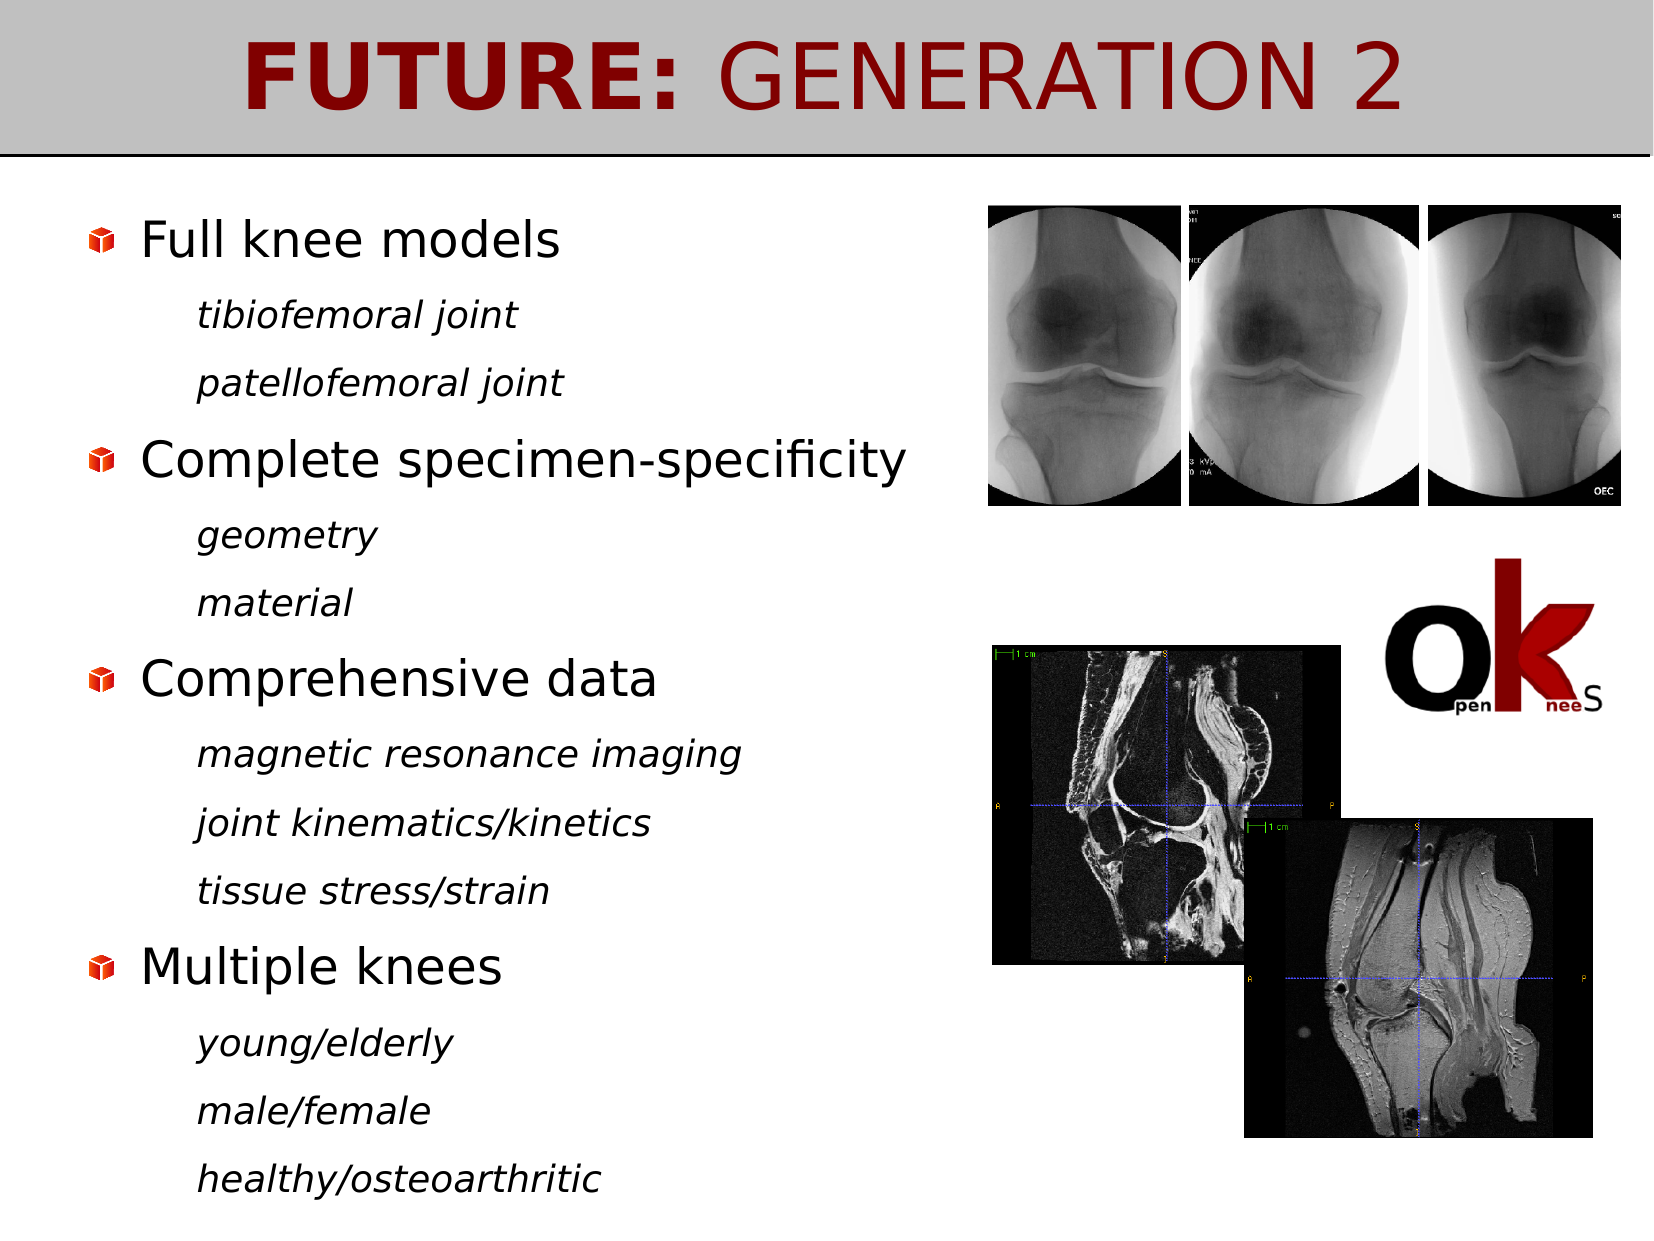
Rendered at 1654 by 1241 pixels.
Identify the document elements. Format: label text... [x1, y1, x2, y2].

text_box FUTURE: GENERATION 2 [0, 24, 1651, 132]
picture [1189, 205, 1419, 506]
picture [1428, 205, 1621, 506]
picture [1379, 550, 1611, 722]
text_box Full knee models tibiofemoral joint patellofemoral joint Complete specimen-specificity geometry material Comprehensive data magnetic resonance imaging joint kinematics/kinetics tissue stress/strain Multiple knees young/elderly male/female healthy/osteoarthritic [73, 203, 972, 1215]
text_box [0, 0, 1654, 156]
picture [992, 645, 1593, 1138]
picture [988, 205, 1181, 506]
